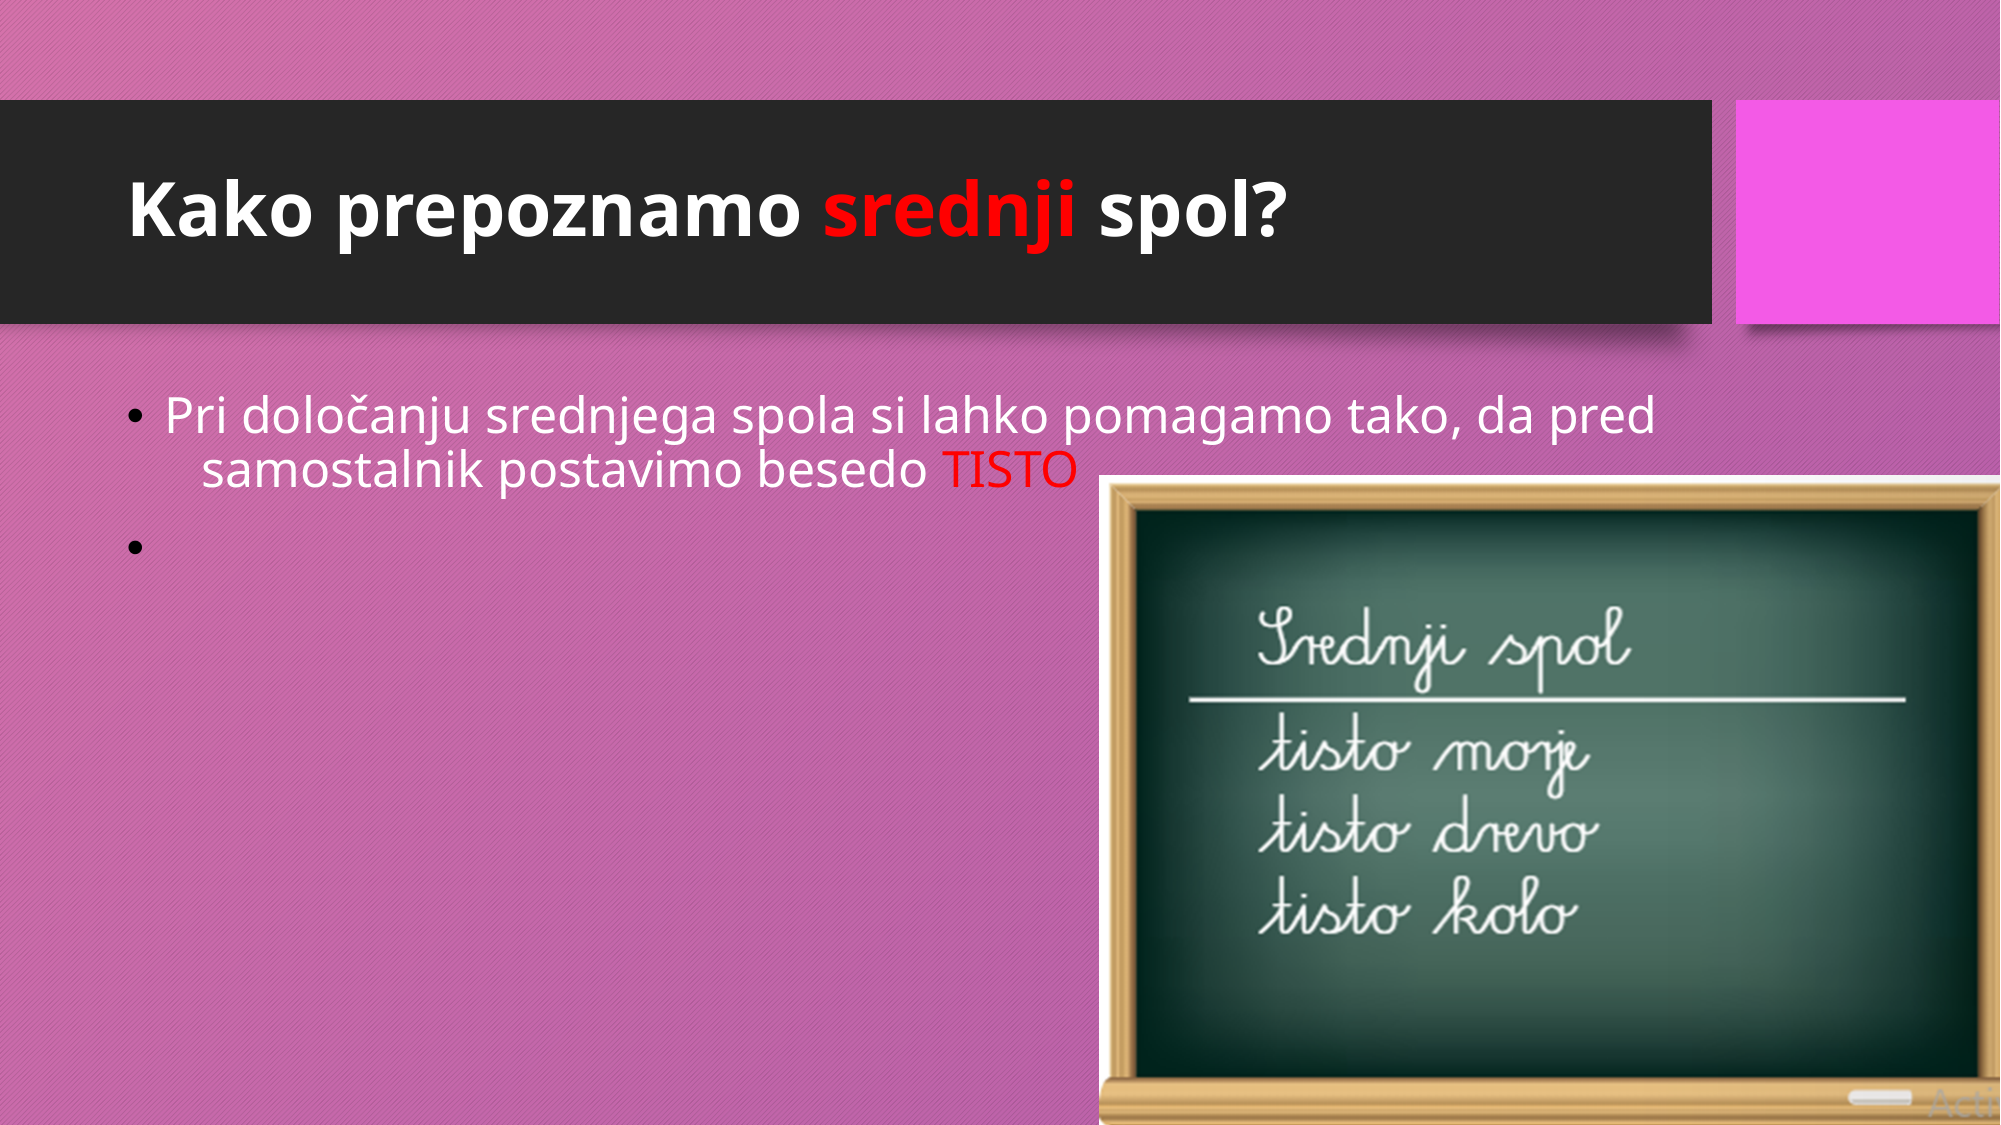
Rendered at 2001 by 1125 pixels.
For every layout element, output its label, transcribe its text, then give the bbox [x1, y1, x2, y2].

title Kako prepoznamo srednji spol? [111, 123, 1689, 301]
picture [1099, 475, 2000, 1125]
list Pri določanju srednjega spola si lahko pomagamo tako, da pred samostalnik postavimo besedo TISTO [111, 383, 1689, 974]
